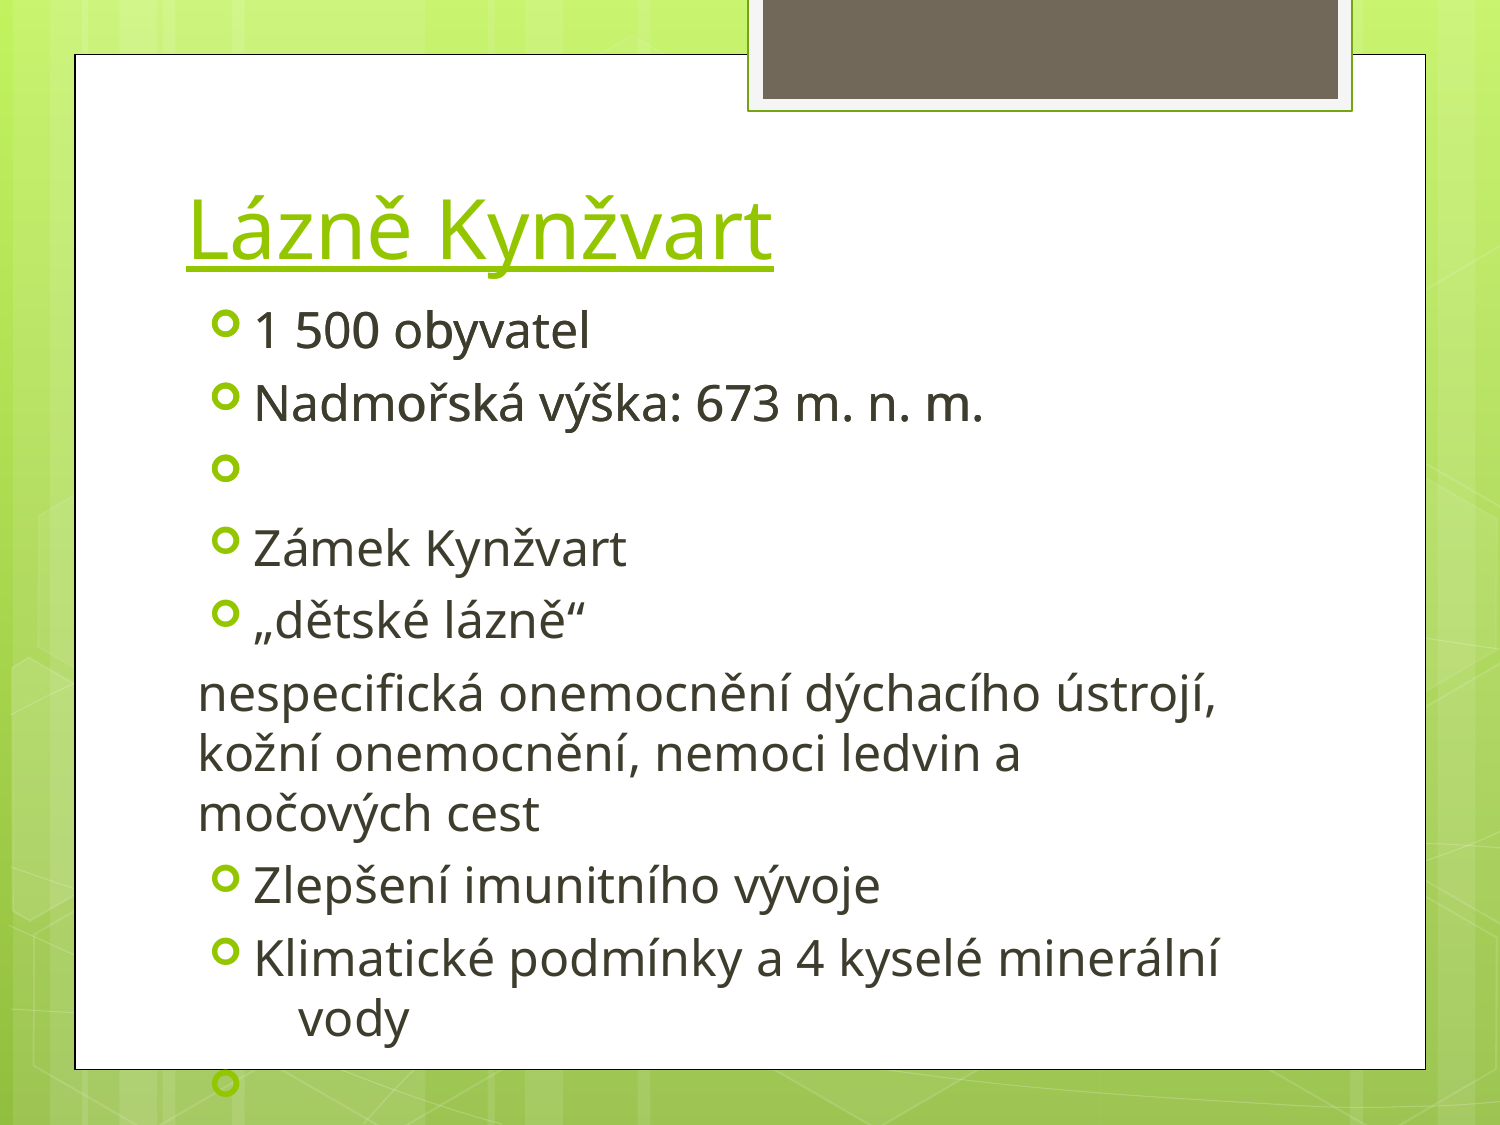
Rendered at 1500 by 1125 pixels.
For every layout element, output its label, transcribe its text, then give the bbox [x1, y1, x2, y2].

text_box 1 500 obyvatel Nadmořská výška: 673 m. n. m. „dětské lázně“ nespecifická onemocnění dýchacího ústrojí, kožní onemocnění, nemoci ledvin a močových cest Zlepšení imunitního vývoje Klimatické podmínky a 4 kyselé minerální vody [171, 290, 1283, 1059]
title Lázně Kynžvart [171, 168, 1324, 279]
